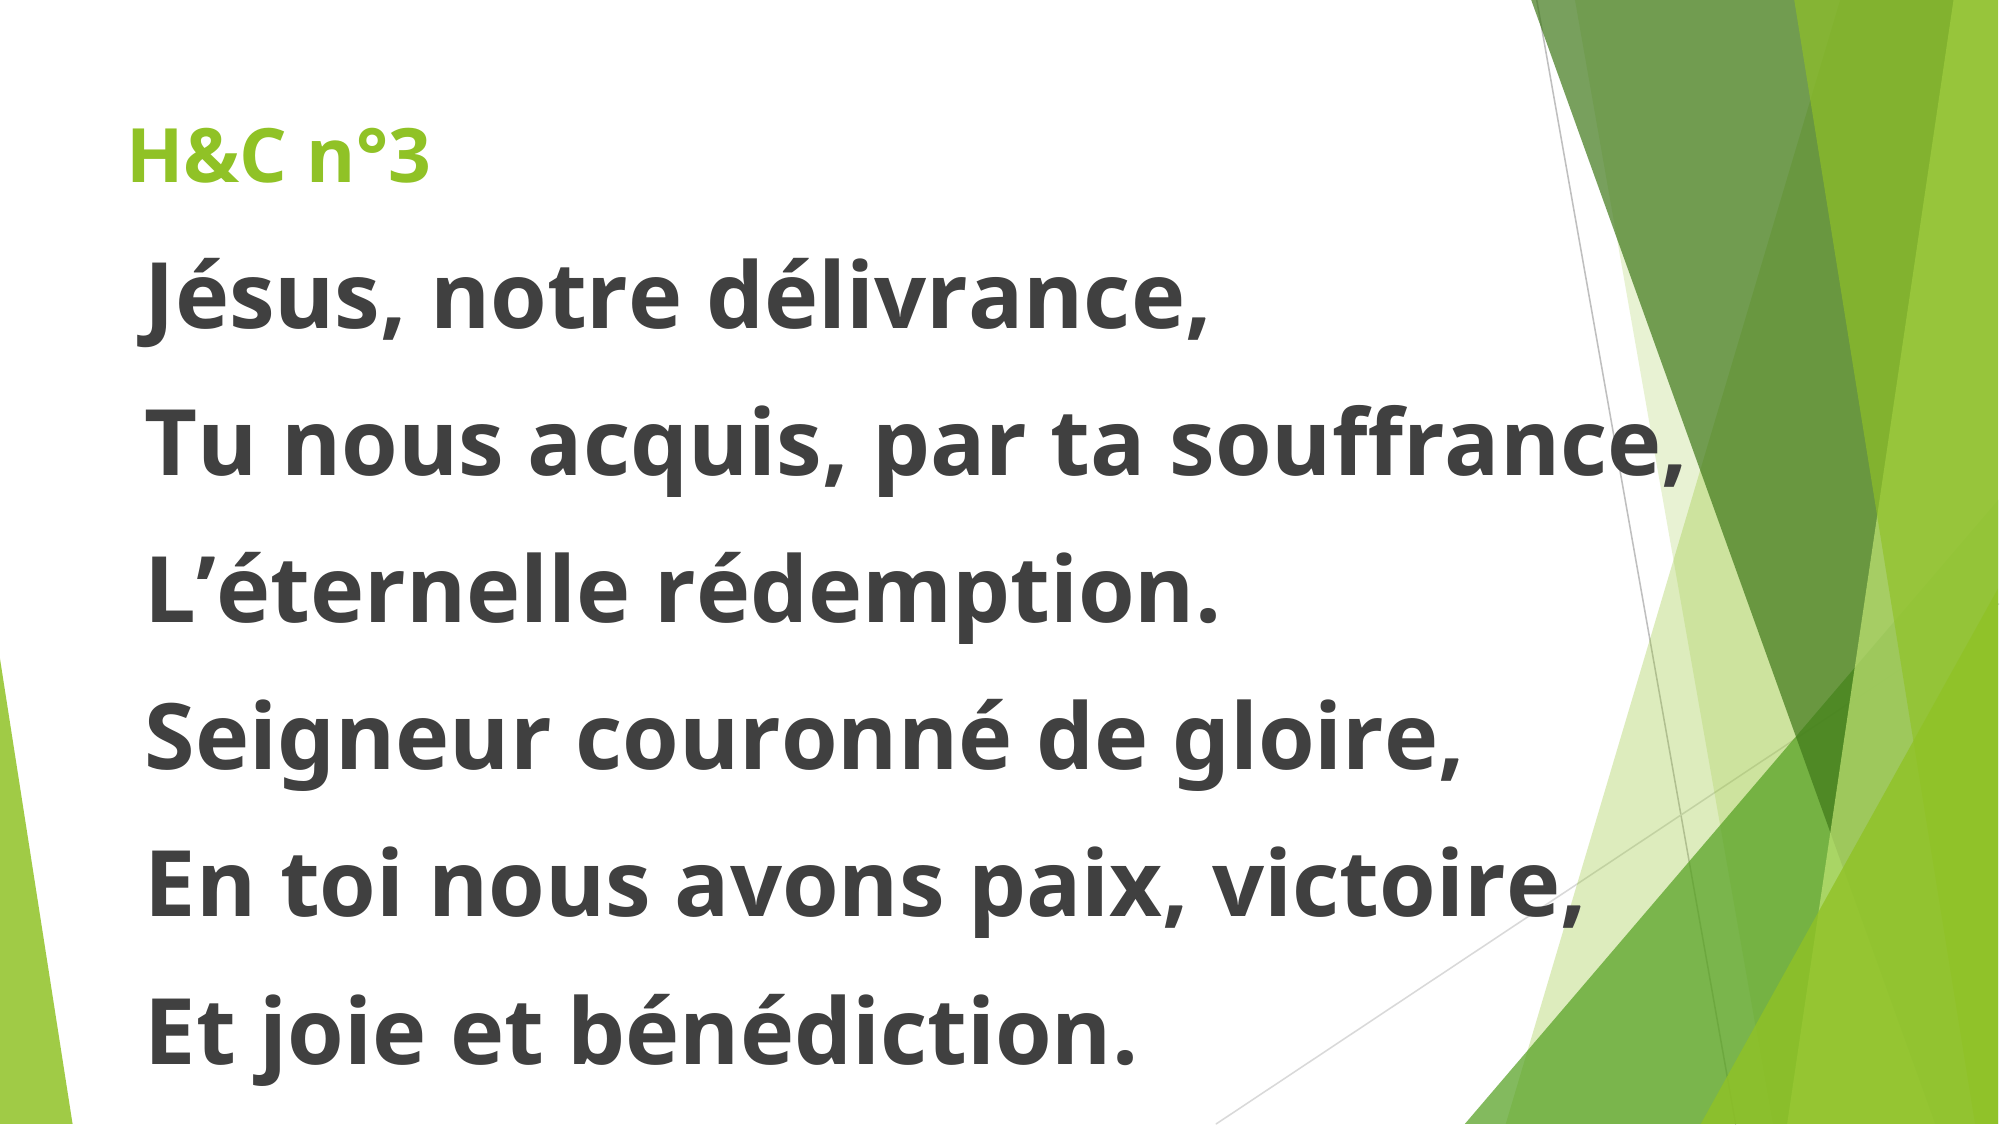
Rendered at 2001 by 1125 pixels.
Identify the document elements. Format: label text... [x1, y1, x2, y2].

text_box H&C n°3 [111, 99, 1522, 213]
text_box Jésus, notre délivrance, Tu nous acquis, par ta souffrance, L’éternelle rédemption. Seigneur couronné de gloire, En toi nous avons paix, victoire, Et joie et bénédiction. [129, 212, 1961, 1074]
